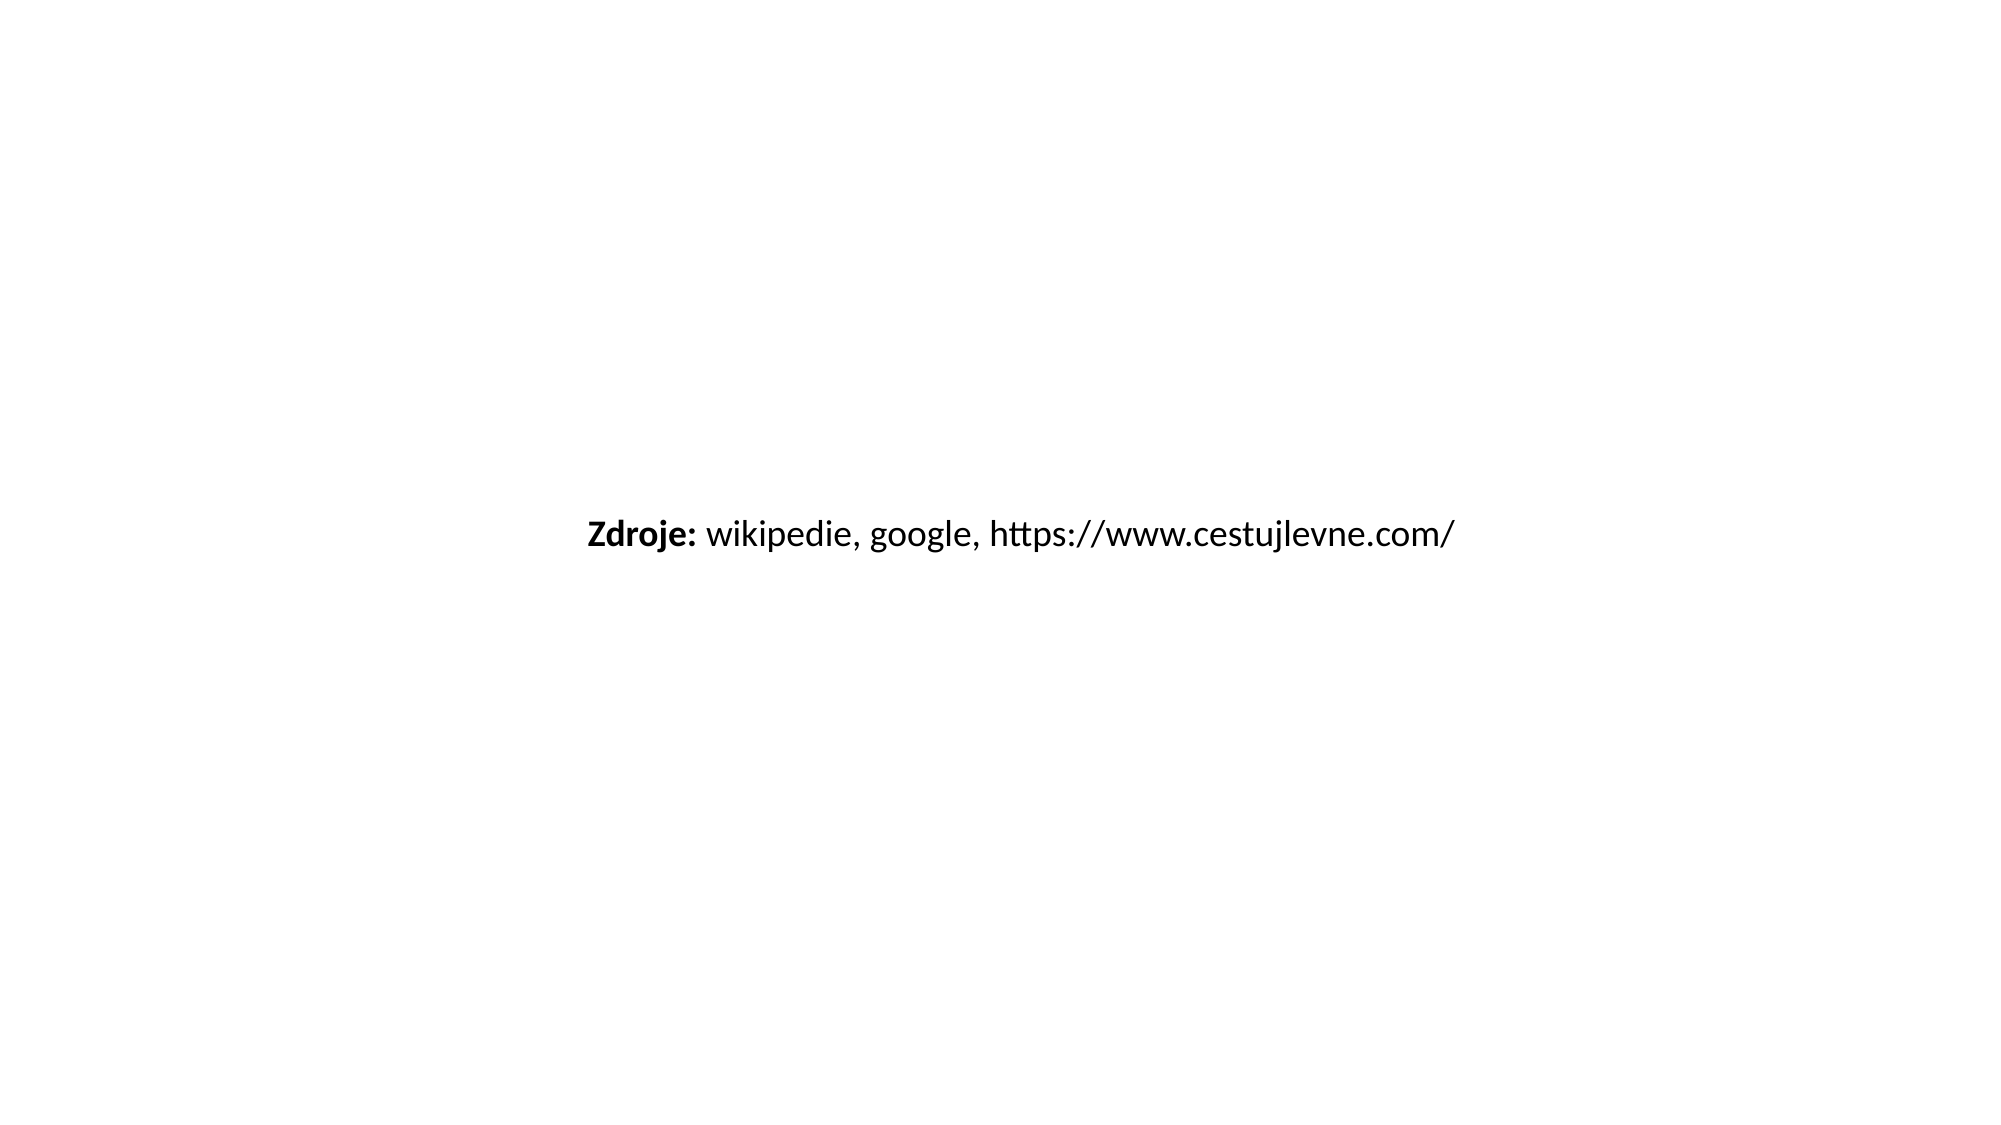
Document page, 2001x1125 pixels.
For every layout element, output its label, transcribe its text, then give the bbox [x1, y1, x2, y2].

text_box Zdroje: wikipedie, google, https://www.cestujlevne.com/ [572, 501, 1530, 563]
